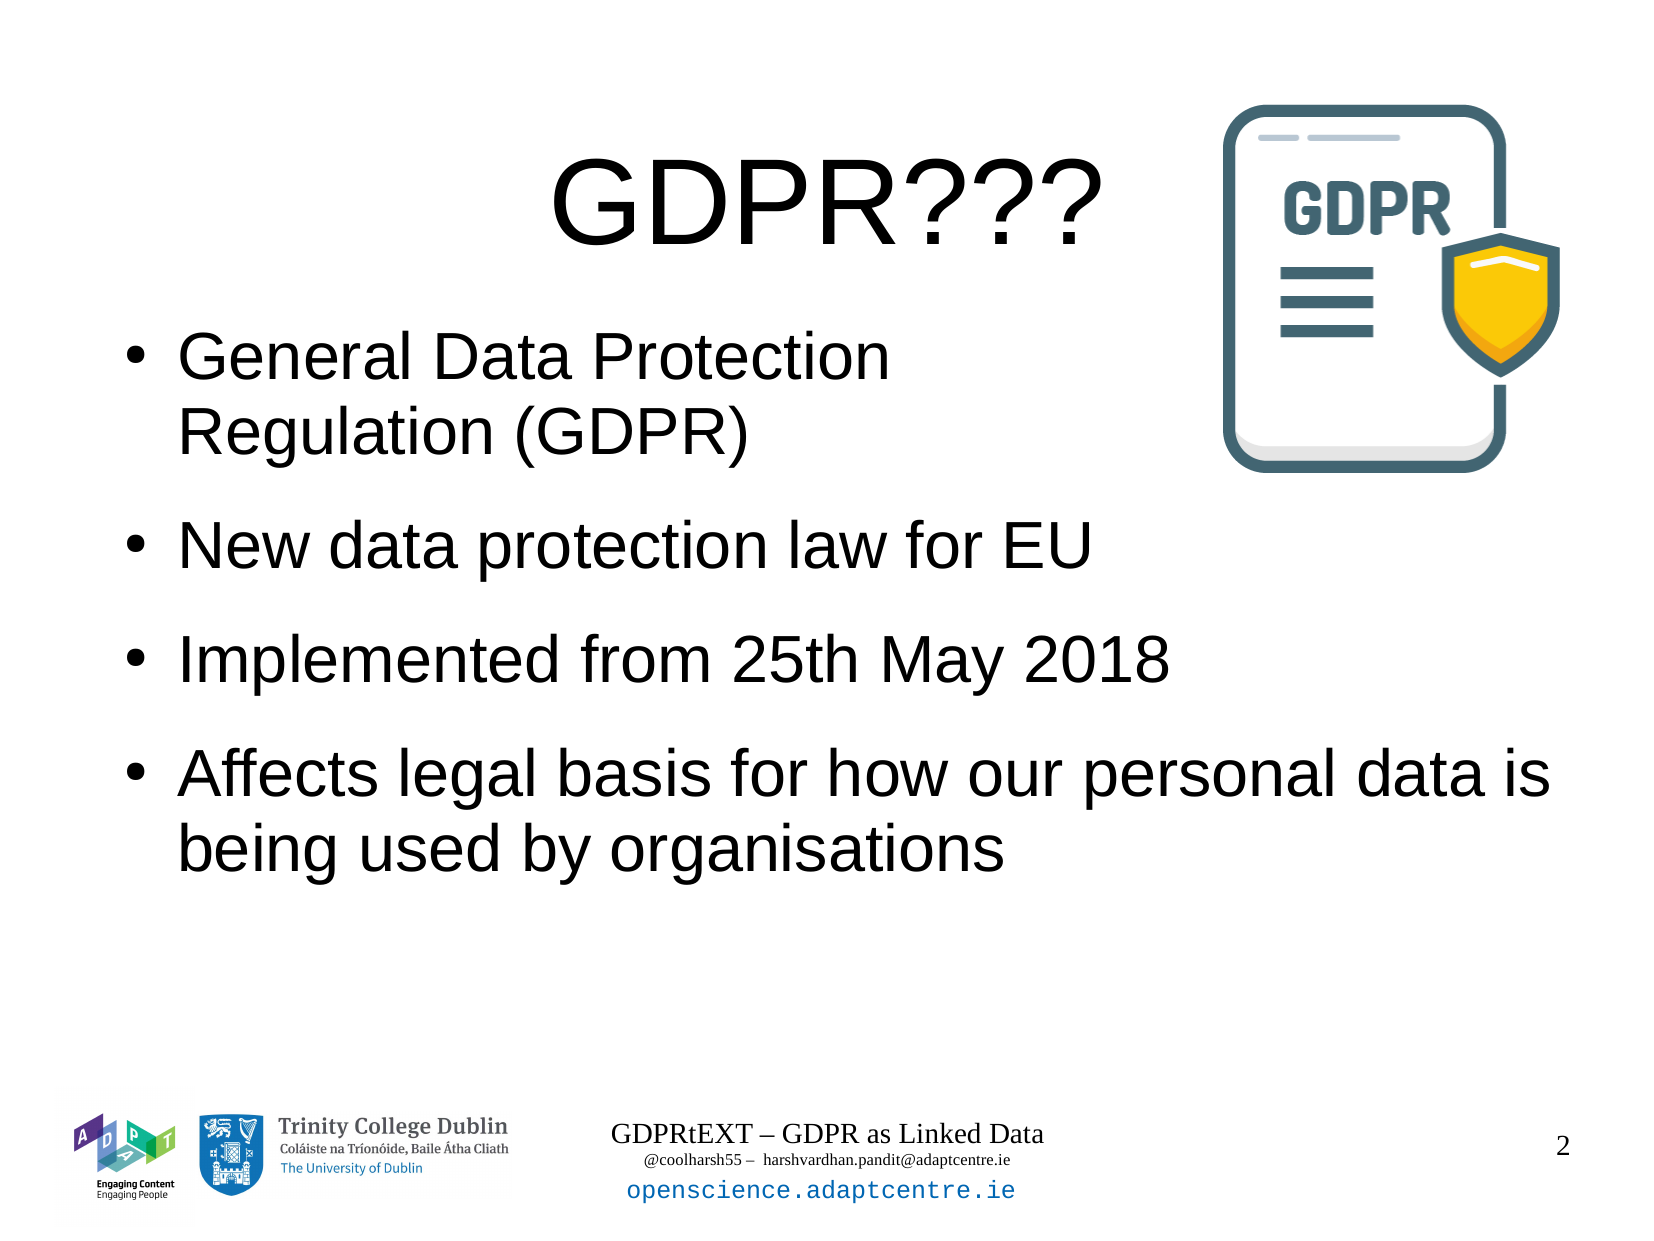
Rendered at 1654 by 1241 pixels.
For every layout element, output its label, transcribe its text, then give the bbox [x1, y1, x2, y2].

picture [1223, 104, 1560, 473]
title GDPR??? [82, 109, 1223, 296]
picture [196, 1111, 512, 1199]
picture [54, 1086, 195, 1227]
title GDPR??? [1560, 109, 1571, 296]
list General Data Protection Regulation (GDPR) New data protection law for EU Implemented from 25th May 2018 Affects legal basis for how our personal data is being used by organisations [106, 318, 1595, 1040]
